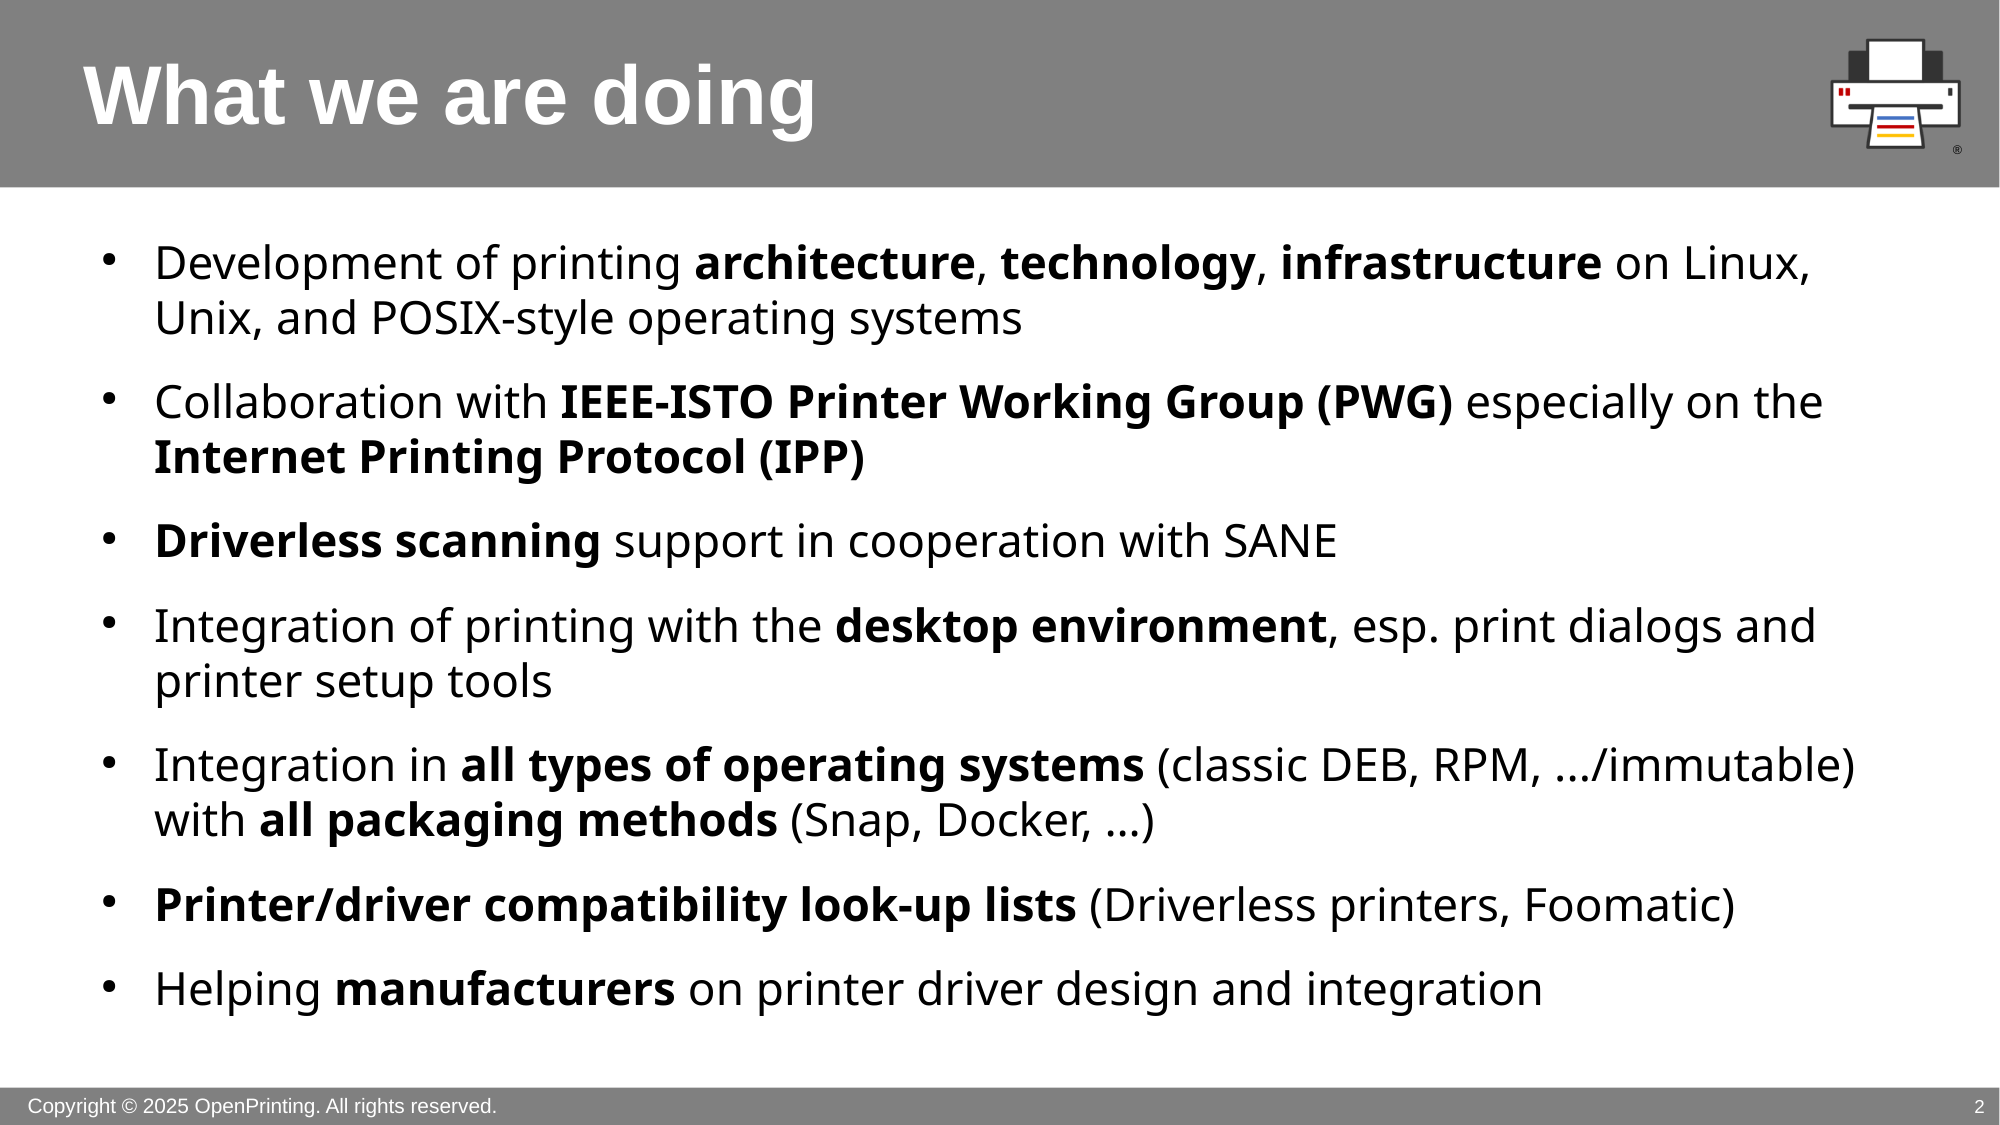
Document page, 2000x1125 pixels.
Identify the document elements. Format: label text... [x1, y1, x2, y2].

title What we are doing [75, 7, 1786, 175]
picture [1825, 33, 1966, 154]
list Development of printing architecture, technology, infrastructure on Linux, Unix, and POSIX-style operating systems Collaboration with IEEE-ISTO Printer Working Group (PWG) especially on the Internet Printing Protocol (IPP) Driverless scanning support in cooperation with SANE Integration of printing with the desktop environment, esp. print dialogs and printer setup tools Integration in all types of operating systems (classic DEB, RPM, .../immutable) with all packaging methods (Snap, Docker, …) Printer/driver compatibility look-up lists (Driverless printers, Foomatic) Helping manufacturers on printer driver design and integration [75, 224, 1936, 1067]
